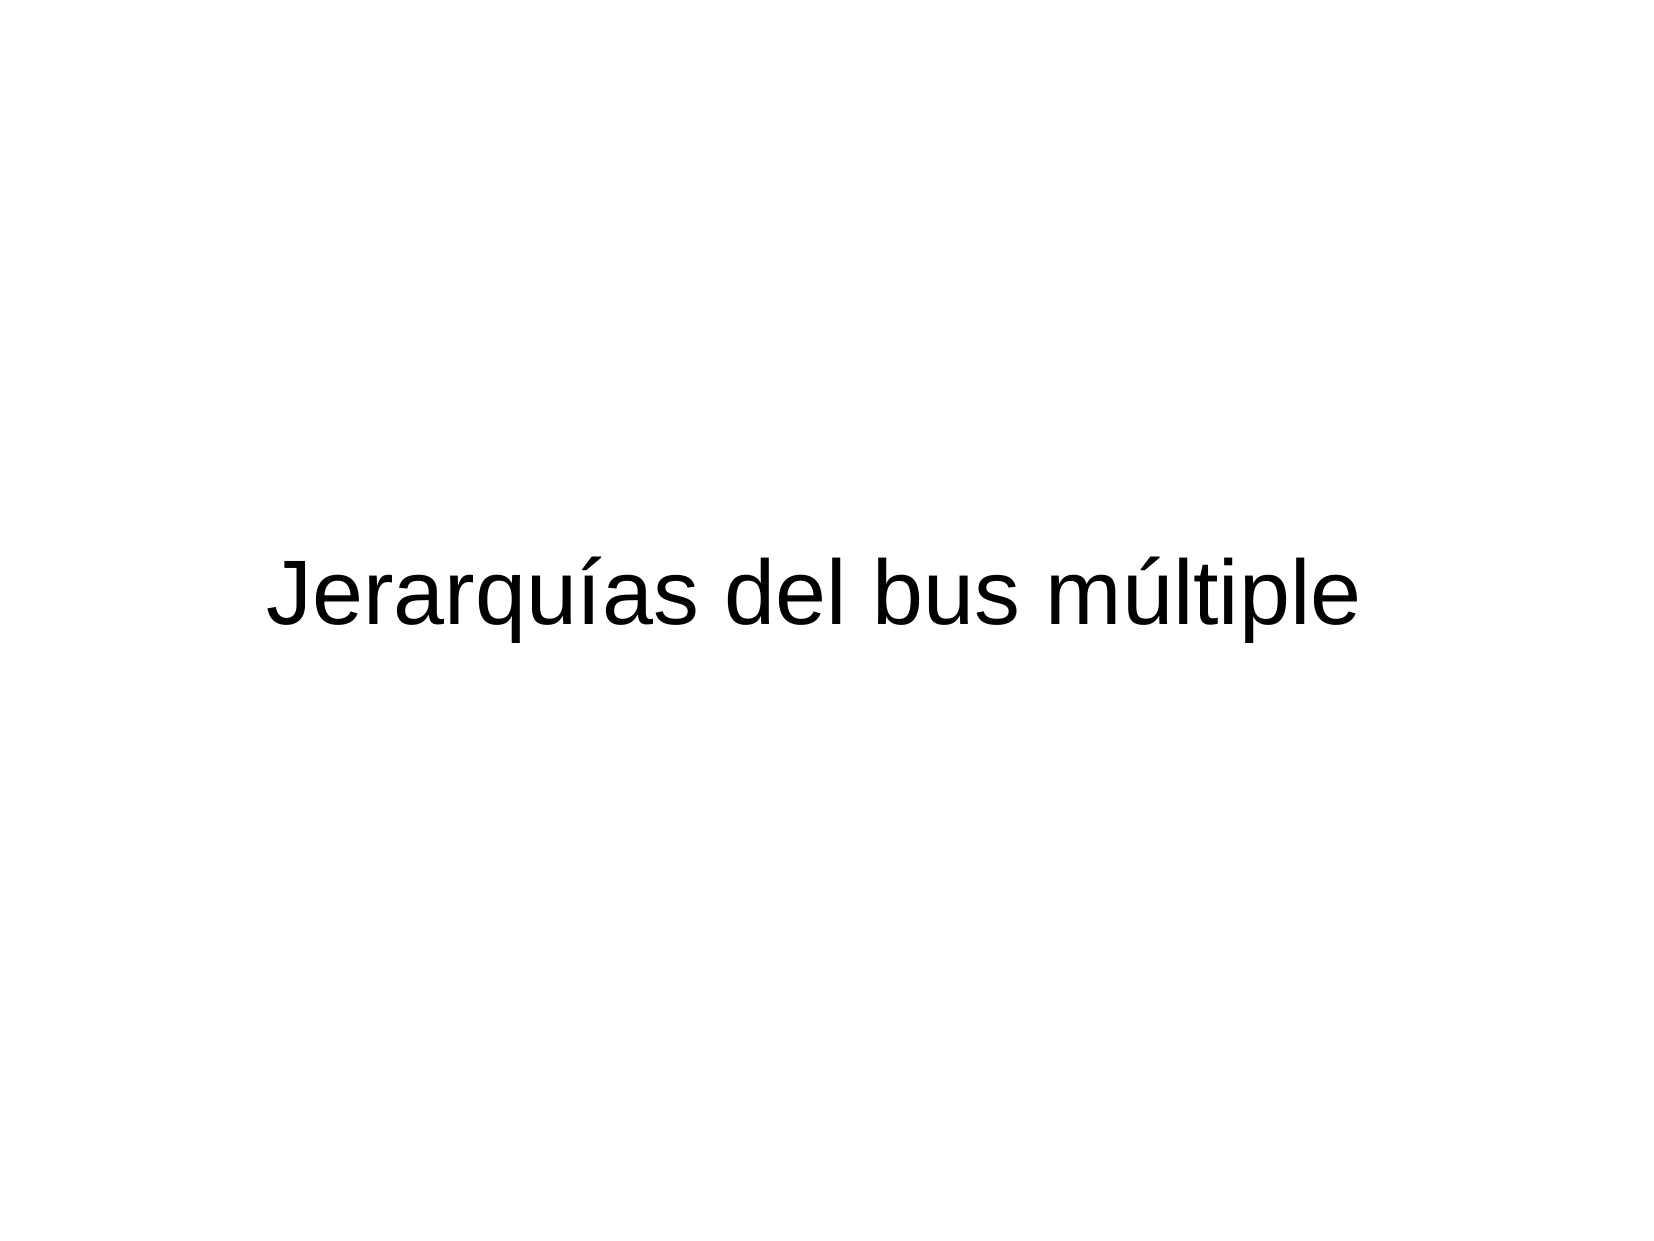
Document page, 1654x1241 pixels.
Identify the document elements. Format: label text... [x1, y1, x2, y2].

title Jerarquías del bus múltiple [70, 489, 1559, 697]
